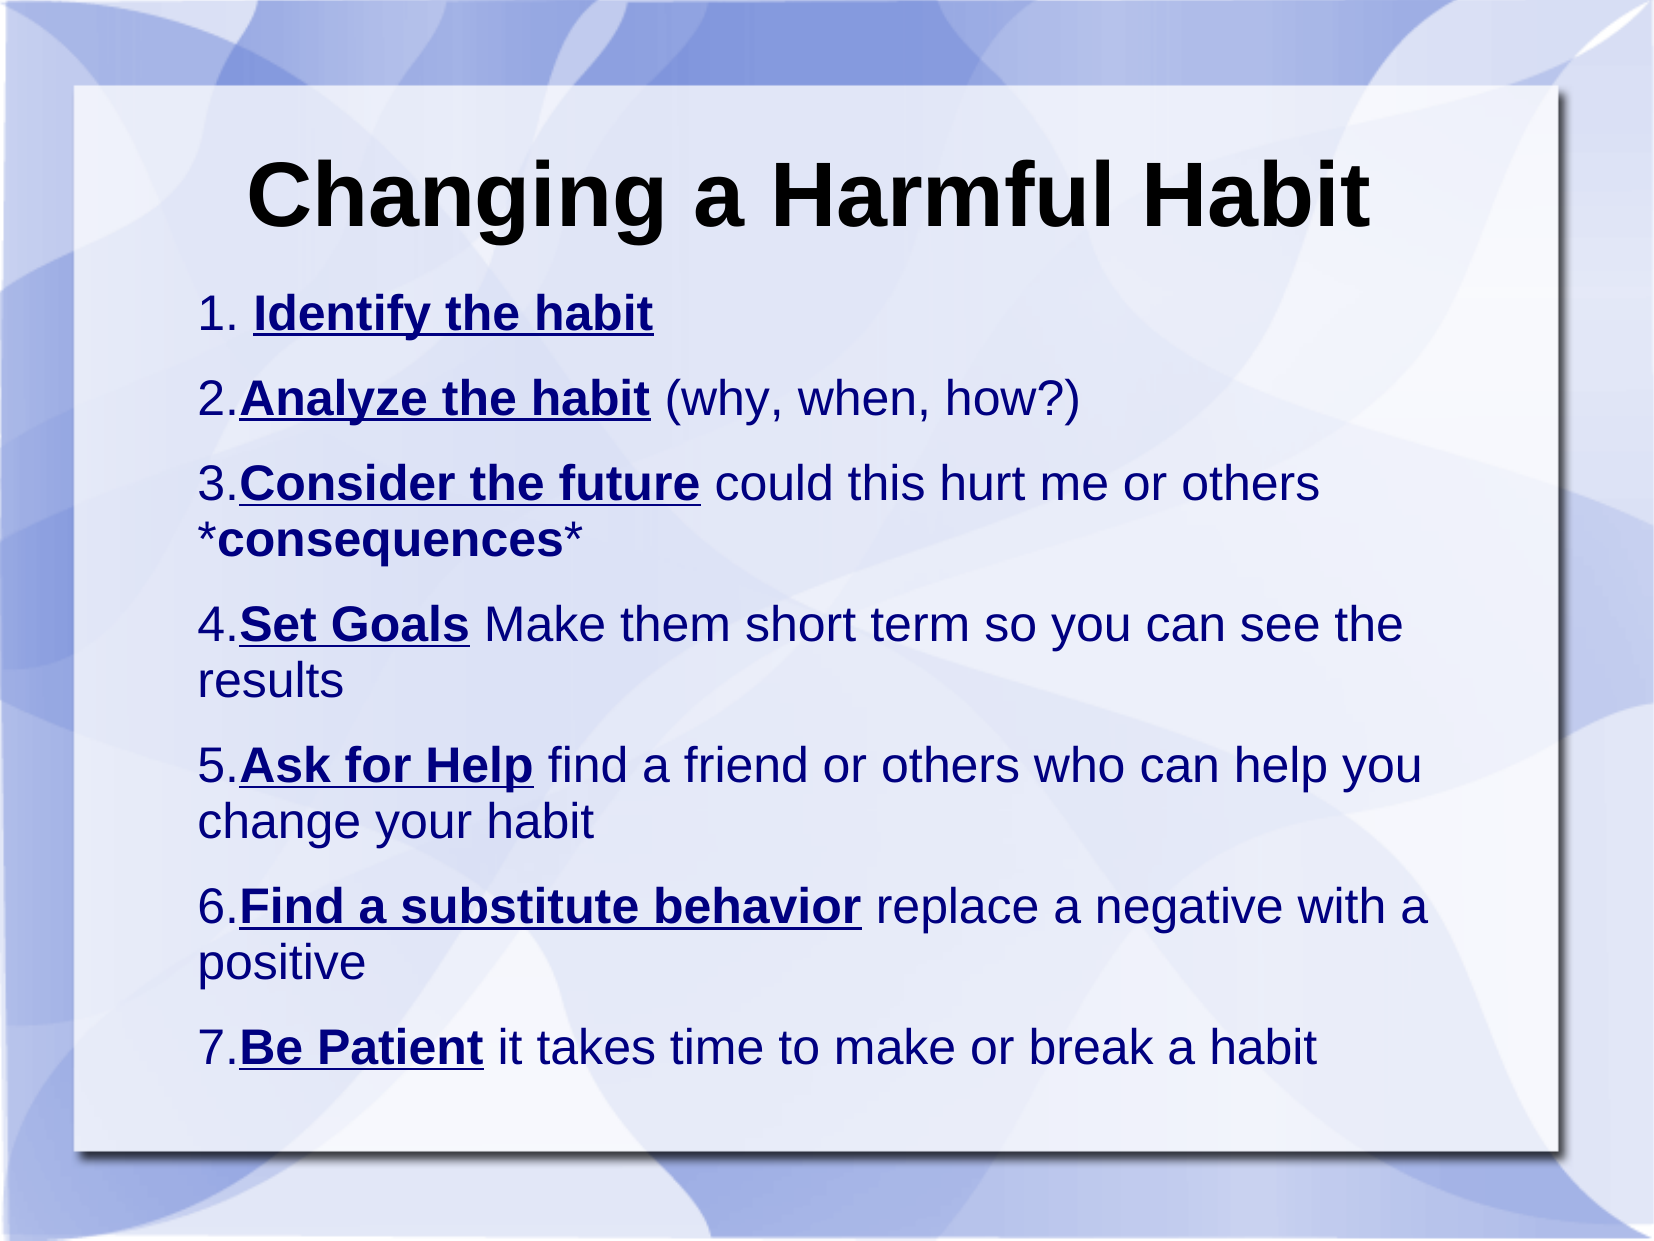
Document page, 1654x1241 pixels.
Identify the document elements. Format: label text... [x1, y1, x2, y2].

picture [0, 0, 1654, 1241]
list 1. Identify the habit 2.Analyze the habit (why, when, how?) 3.Consider the future could this hurt me or others *consequences* 4.Set Goals Make them short term so you can see the results 5.Ask for Help find a friend or others who can help you change your habit 6.Find a substitute behavior replace a negative with a positive 7.Be Patient it takes time to make or break a habit [126, 285, 1486, 1088]
title Changing a Harmful Habit [82, 90, 1536, 298]
